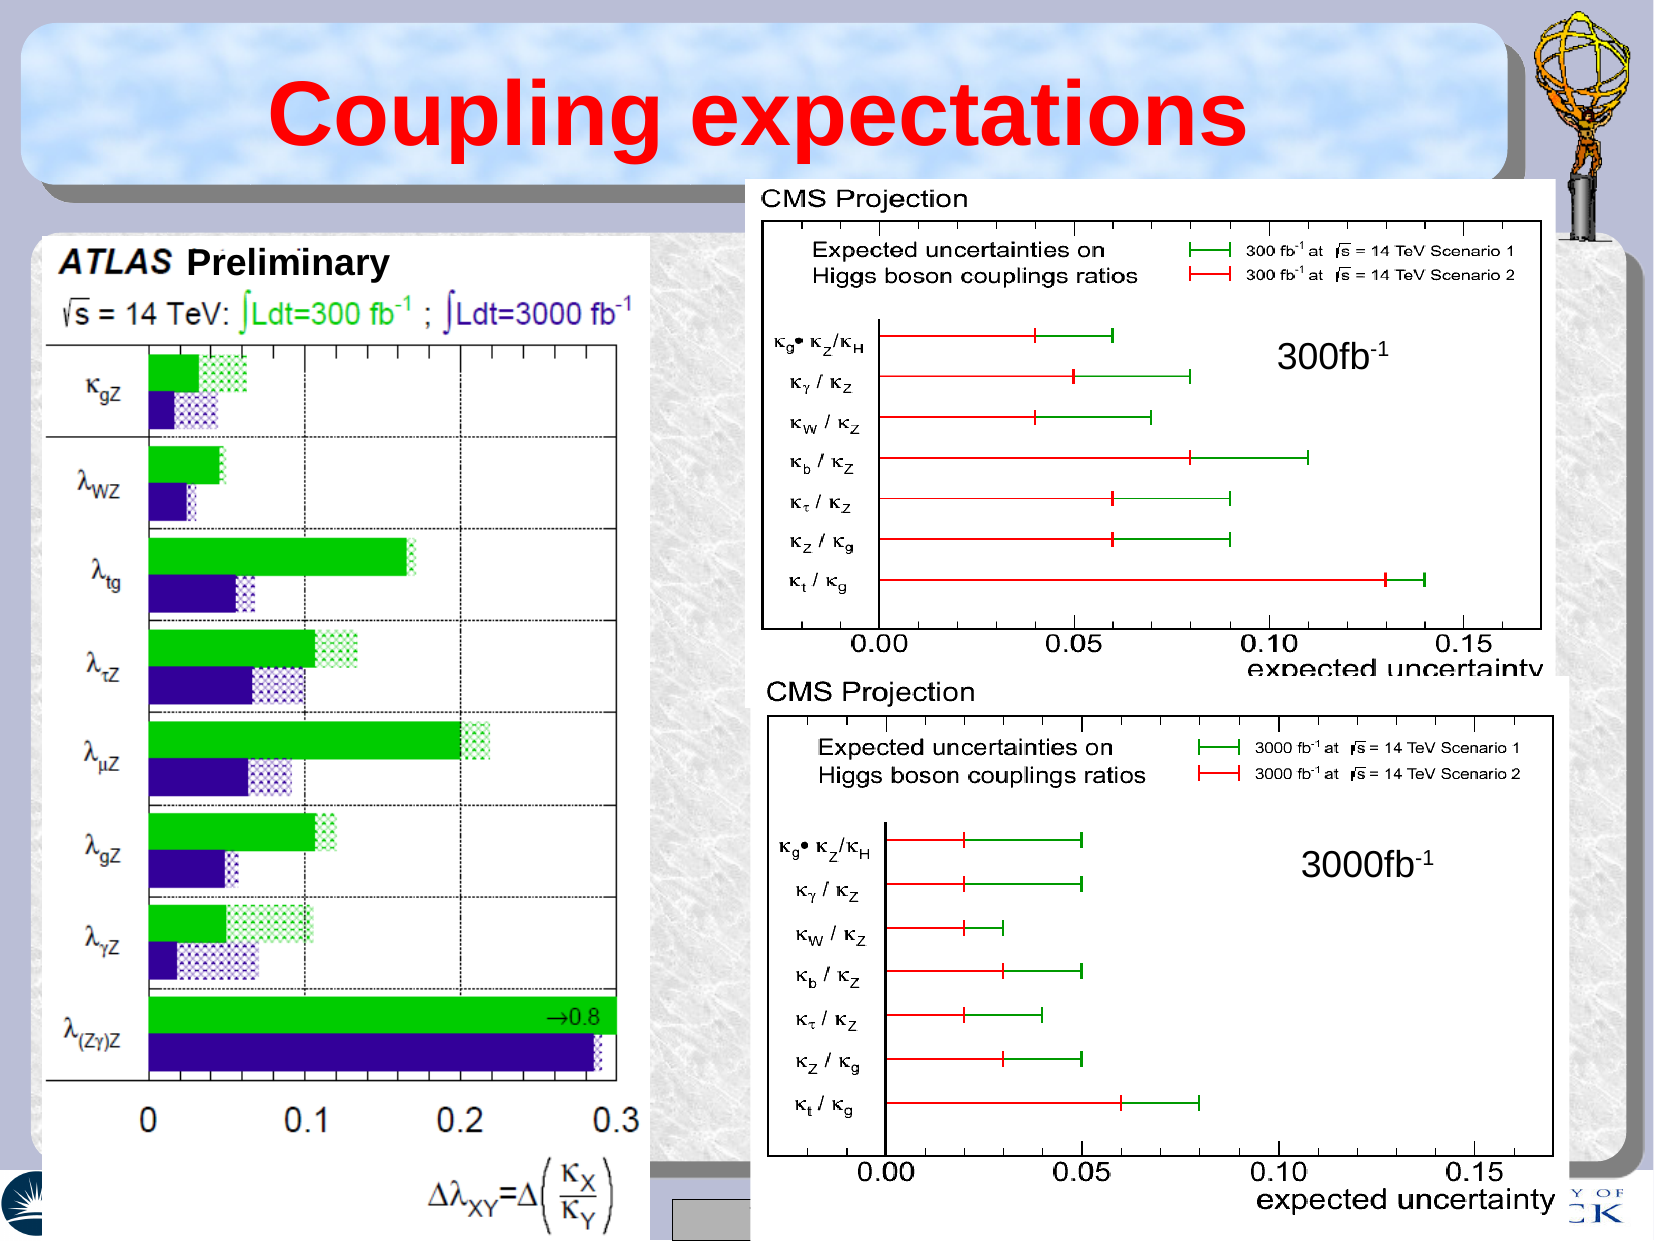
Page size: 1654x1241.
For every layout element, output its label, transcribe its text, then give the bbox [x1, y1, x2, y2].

text_box 3000fb-1 [1286, 836, 1453, 893]
text_box Preliminary [171, 233, 406, 291]
text_box 300fb-1 [1262, 327, 1429, 385]
picture [0, 0, 1654, 1241]
title Coupling expectations [29, 39, 1489, 190]
